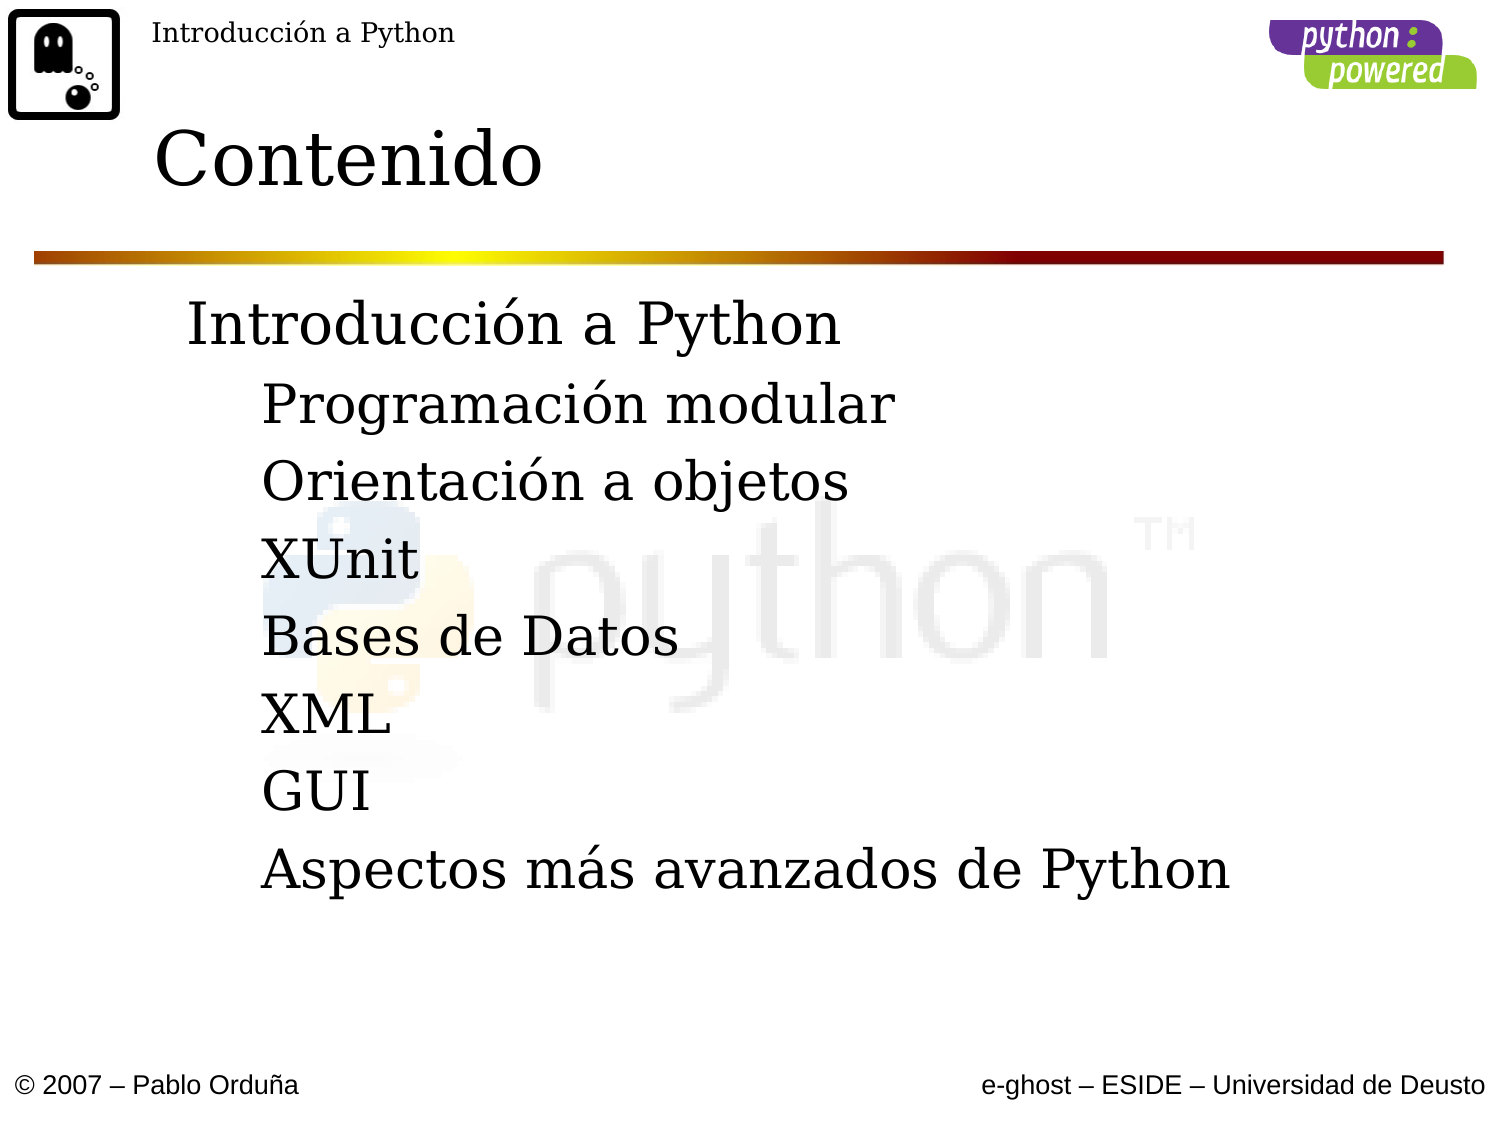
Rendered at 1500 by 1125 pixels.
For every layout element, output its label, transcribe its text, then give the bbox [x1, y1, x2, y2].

picture [34, 251, 1447, 266]
picture [5, 7, 125, 124]
picture [1418, 20, 1477, 89]
list Introducción a Python Programación modular Orientación a objetos XUnit Bases de Datos XML GUI Aspectos más avanzados de Python [171, 282, 1447, 1034]
title Contenido [138, 0, 1418, 211]
